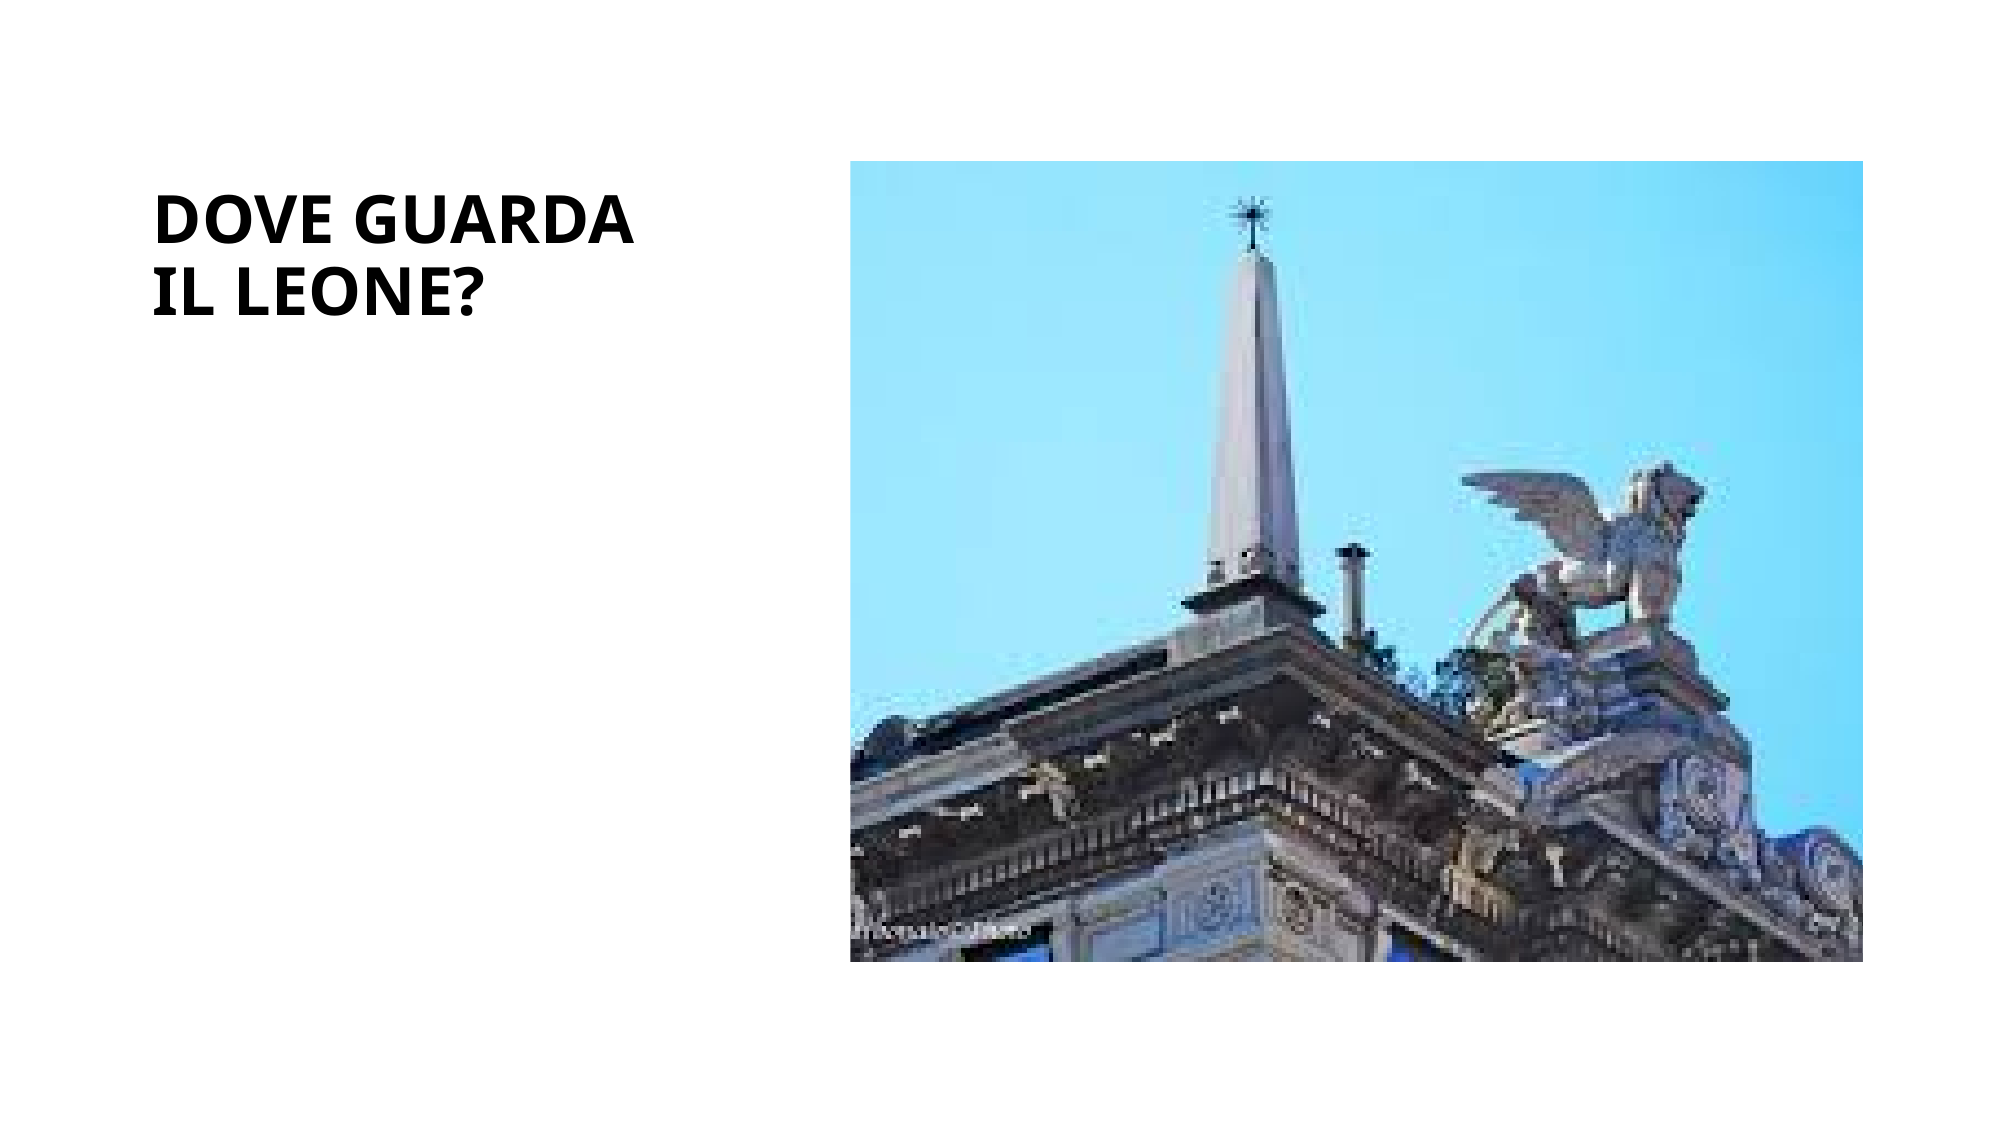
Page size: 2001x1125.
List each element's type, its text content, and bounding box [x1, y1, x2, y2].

picture [850, 161, 1863, 962]
title DOVE GUARDA IL LEONE? [137, 75, 783, 338]
